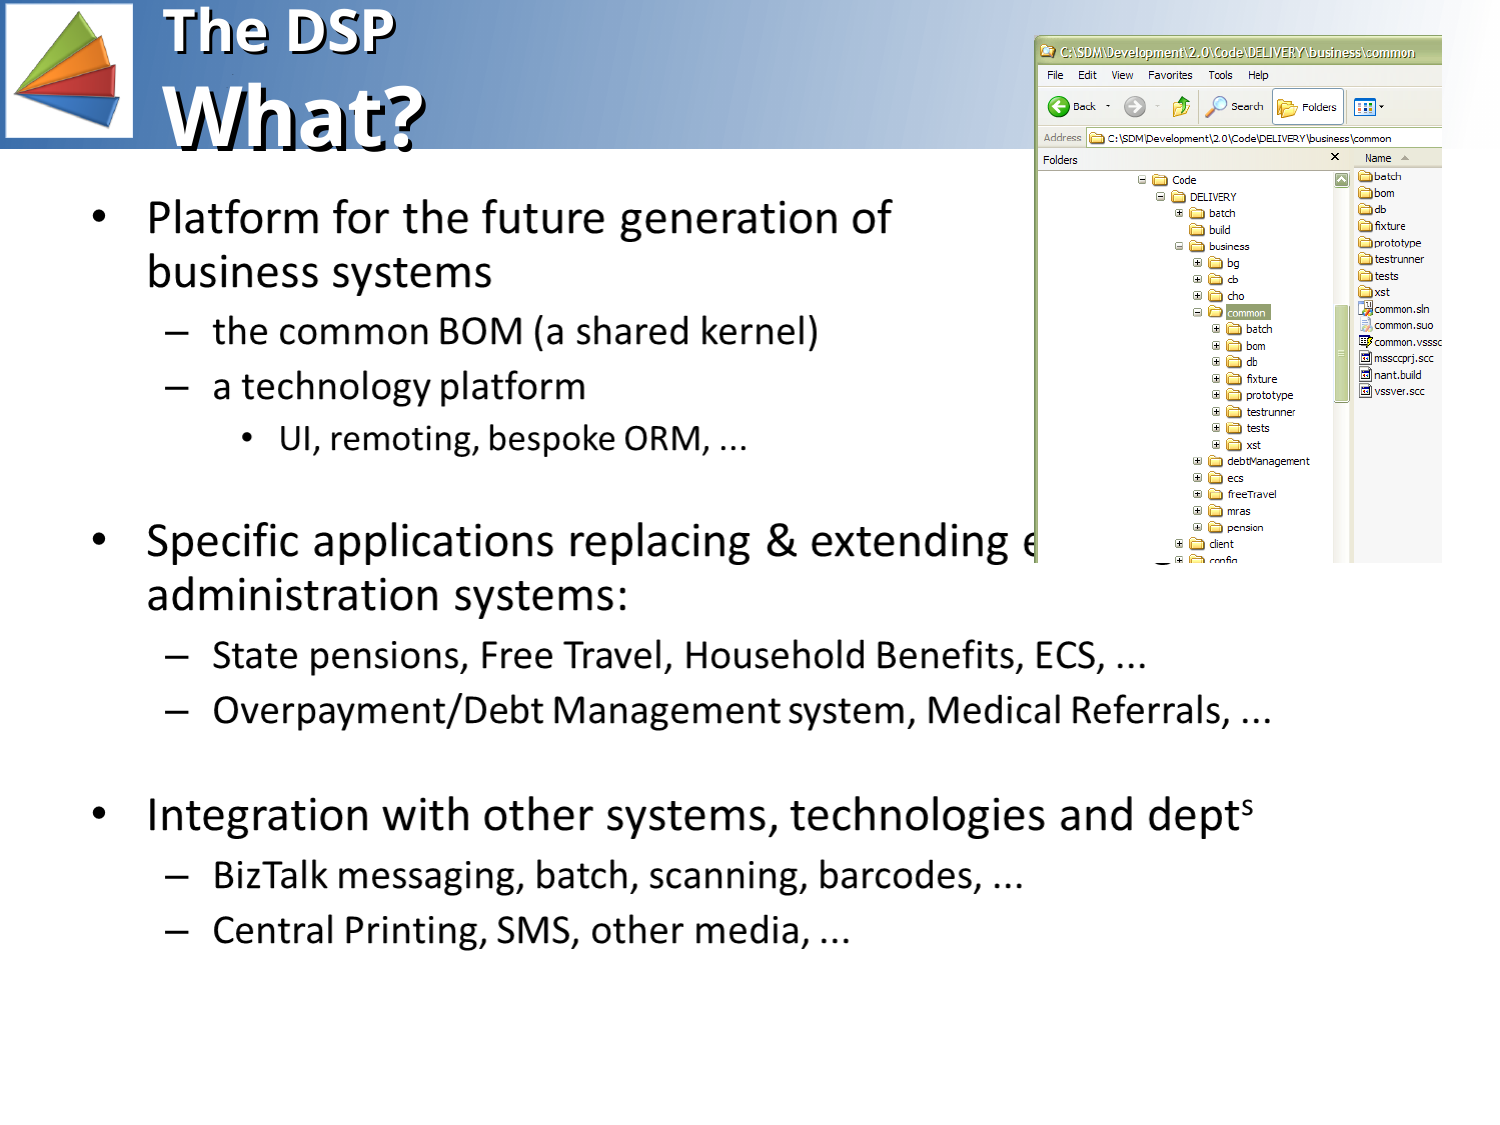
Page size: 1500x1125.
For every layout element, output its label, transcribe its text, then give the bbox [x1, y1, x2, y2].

title The DSP What? [147, 0, 1500, 171]
picture [0, 0, 147, 149]
text_box [62, 171, 1426, 1006]
picture [1034, 35, 1442, 563]
